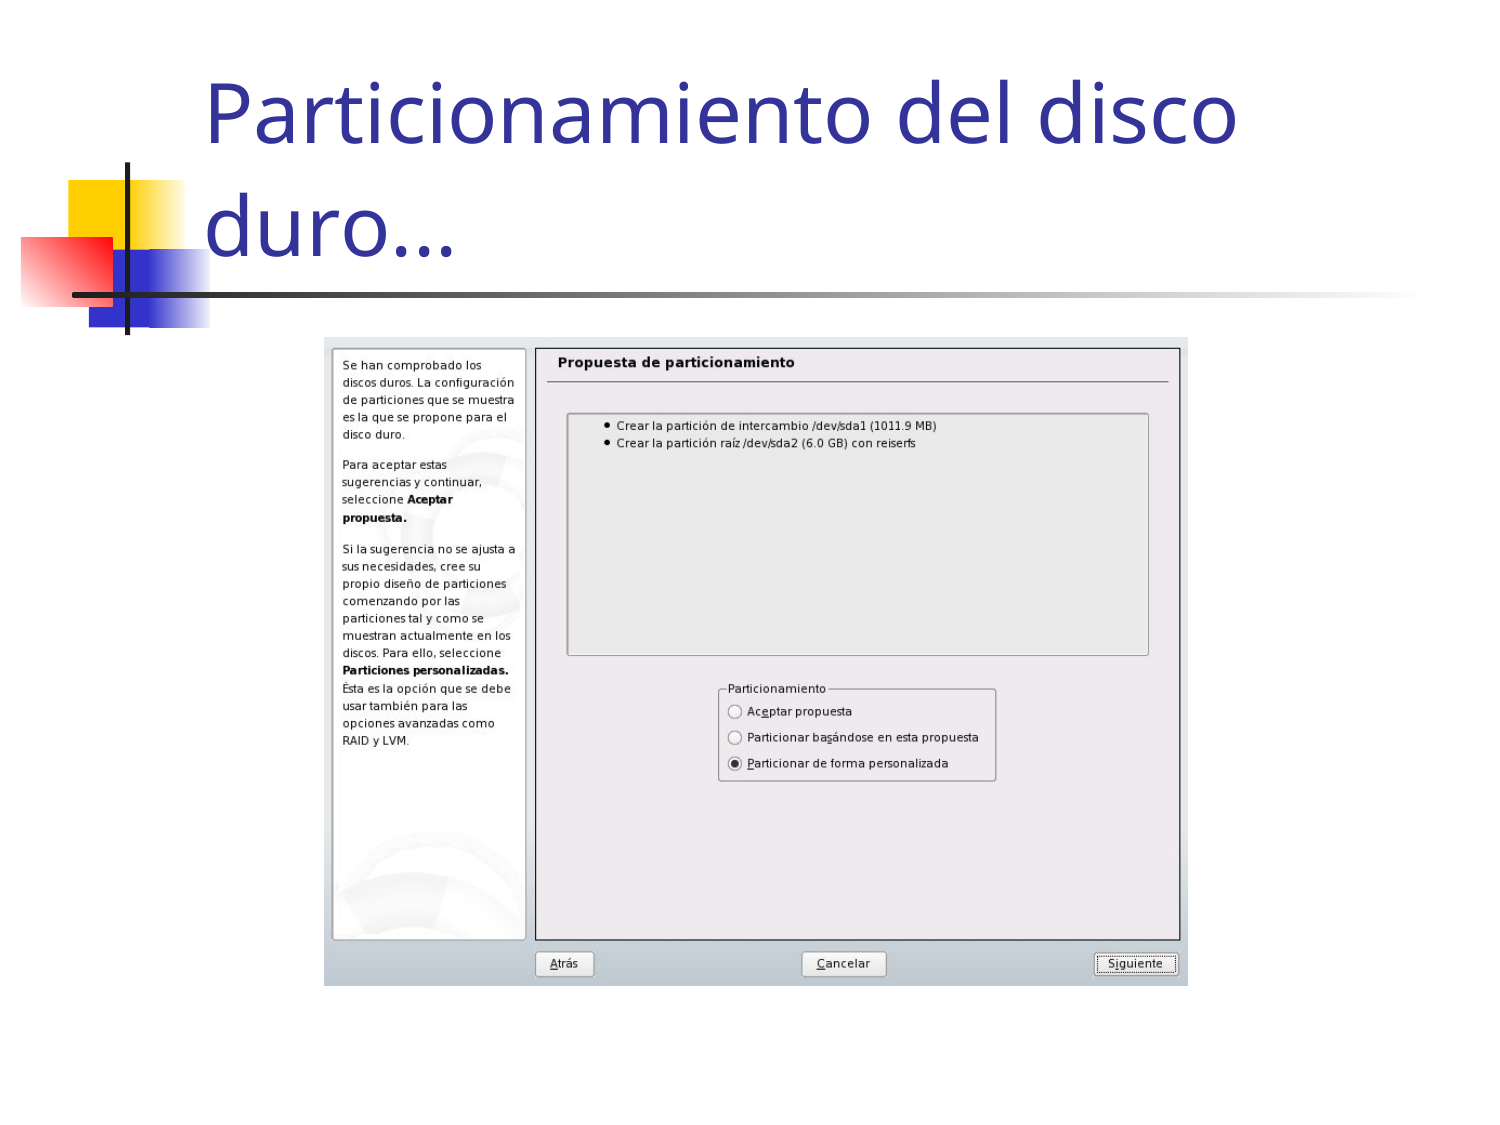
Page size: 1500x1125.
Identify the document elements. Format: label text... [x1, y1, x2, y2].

picture [324, 337, 1188, 986]
title Particionamiento del disco duro... [188, 101, 1468, 289]
